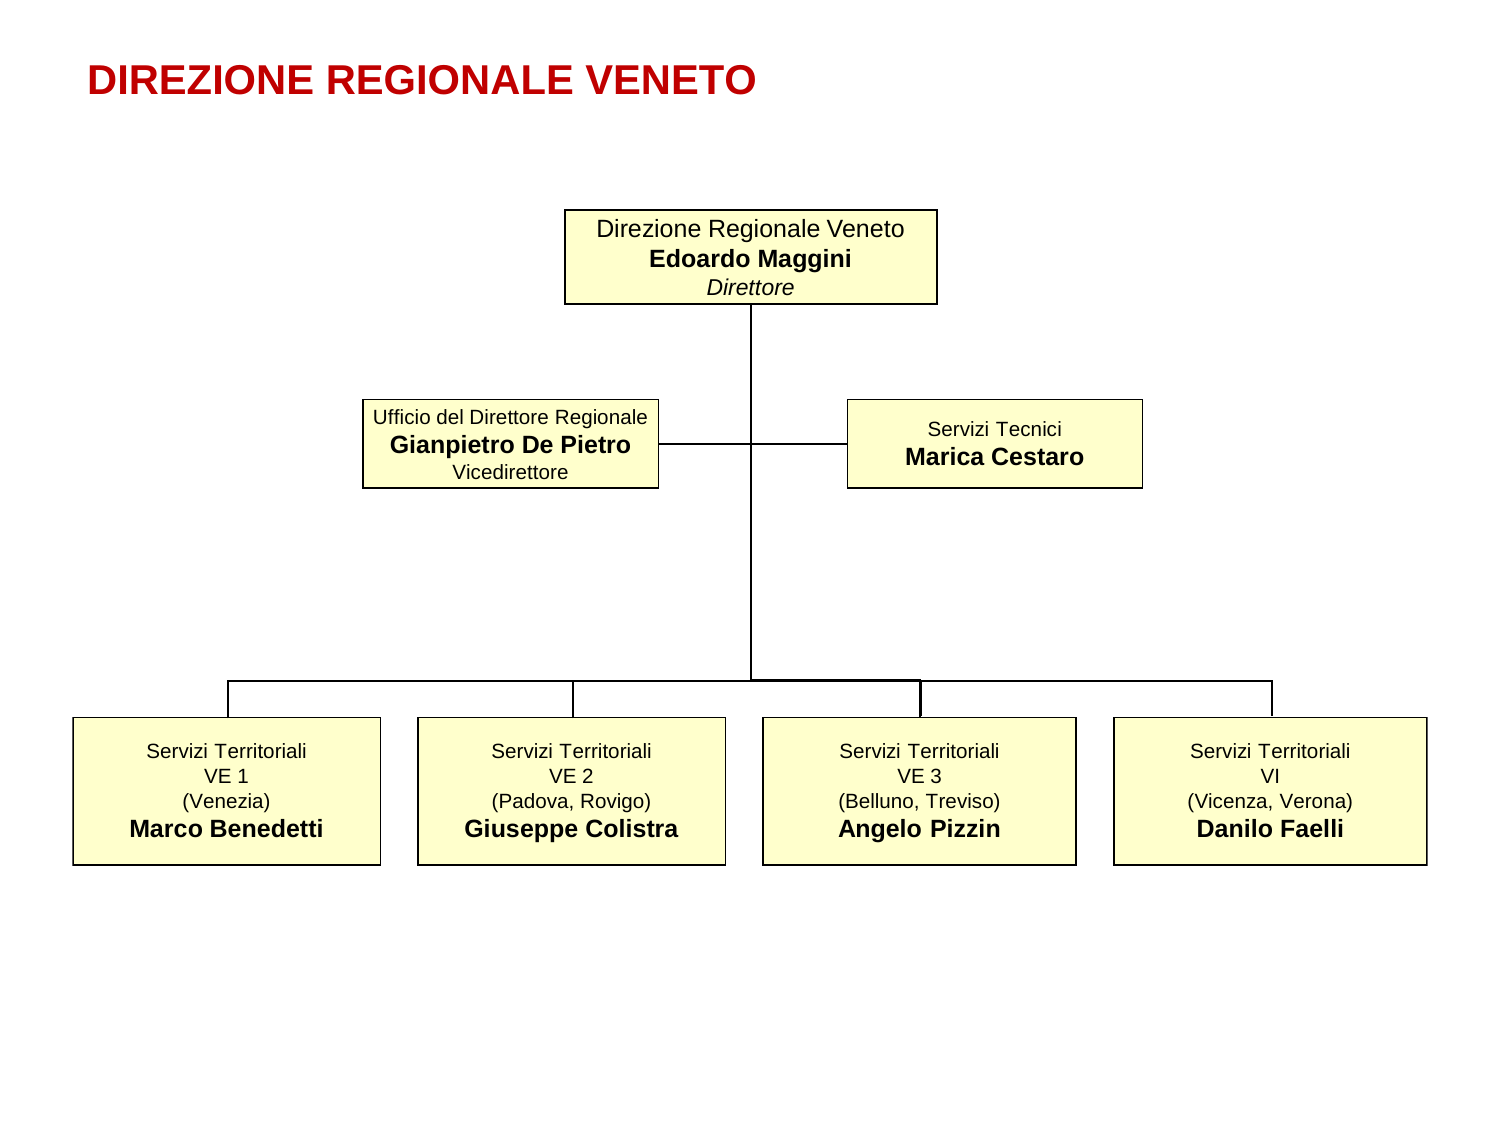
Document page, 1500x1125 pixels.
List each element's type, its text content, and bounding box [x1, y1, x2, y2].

title DIREZIONE REGIONALE VENETO [72, 45, 1462, 128]
picture [72, 205, 1428, 866]
